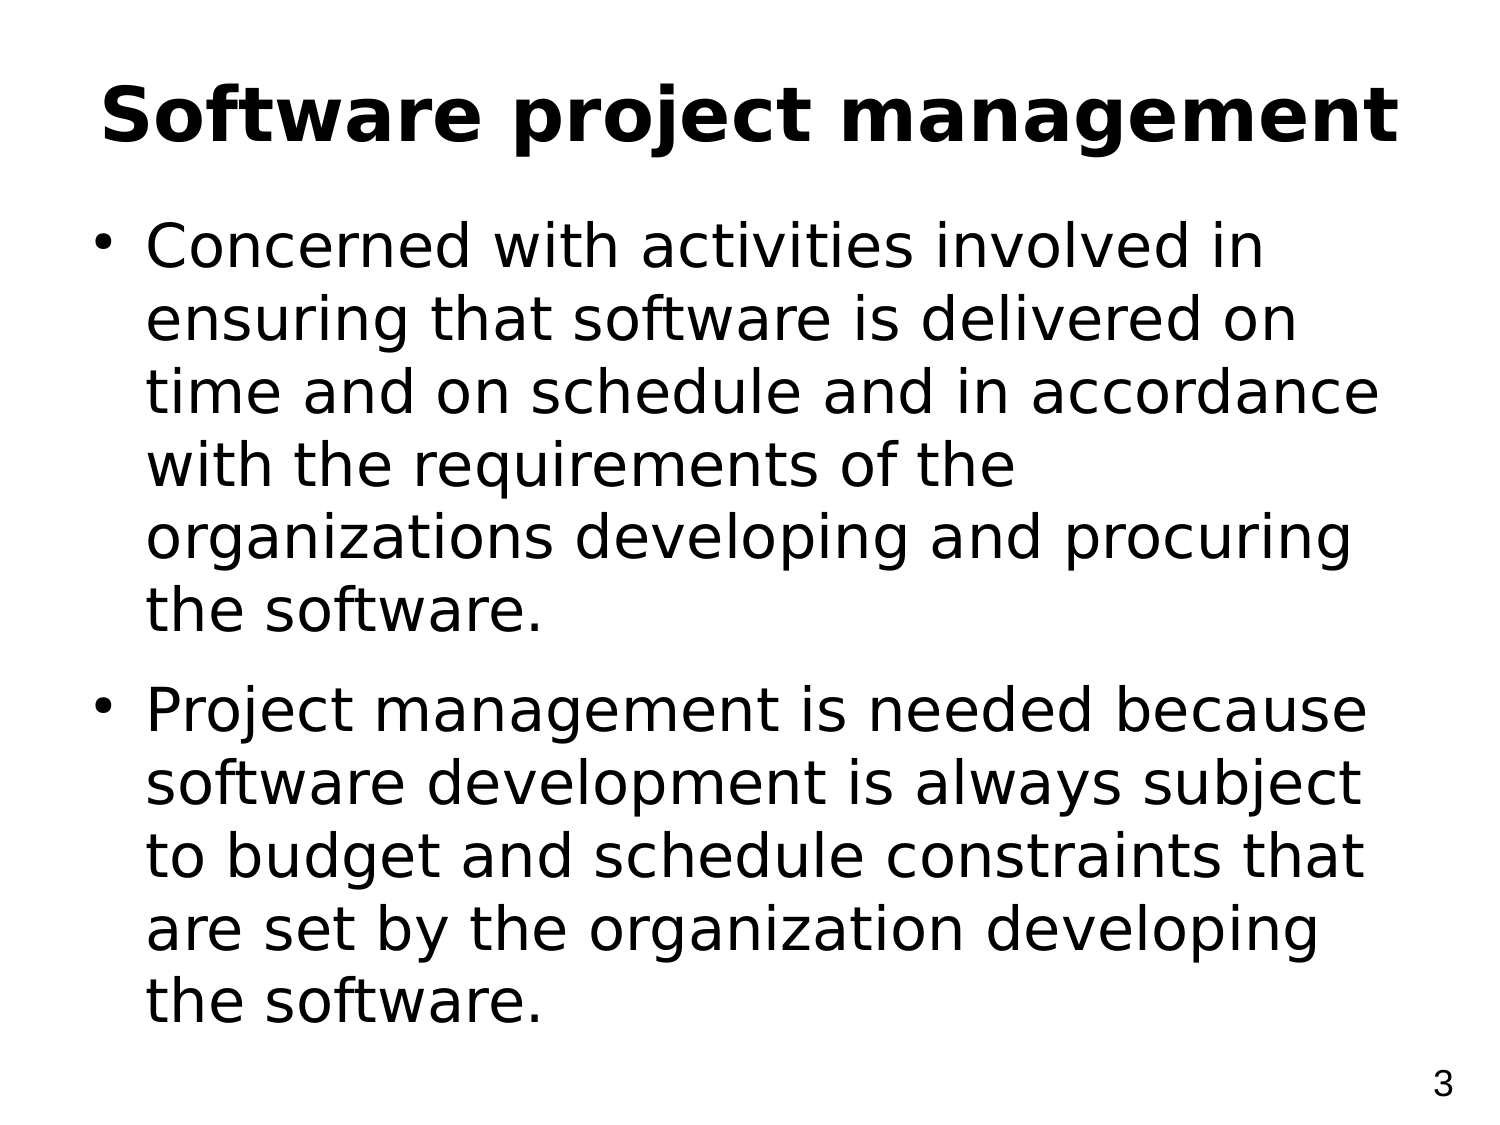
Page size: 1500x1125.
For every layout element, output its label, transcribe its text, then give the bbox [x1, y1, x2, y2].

title Software project management [75, 44, 1425, 177]
list Concerned with activities involved in ensuring that software is delivered on time and on schedule and in accordance with the requirements of the organizations developing and procuring the software. Project management is needed because software development is always subject to budget and schedule constraints that are set by the organization developing the software. [75, 206, 1425, 1093]
